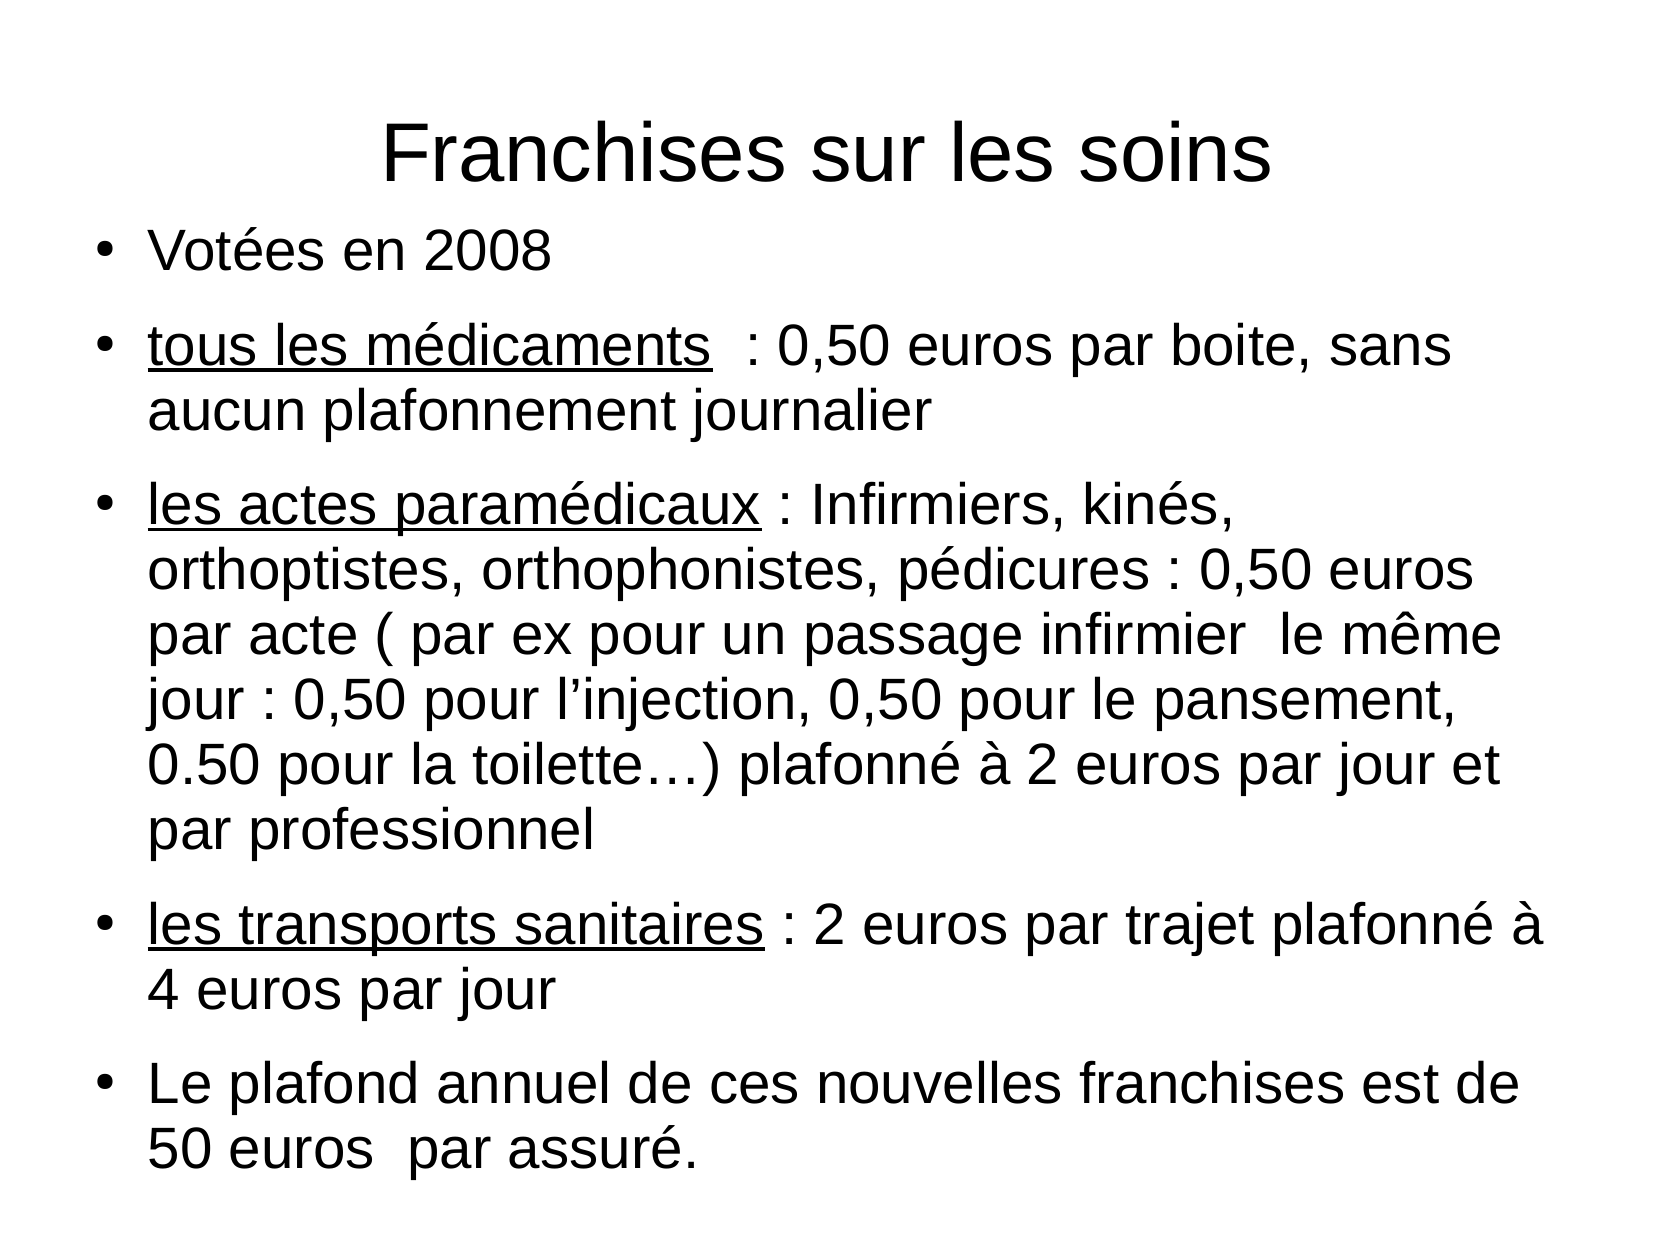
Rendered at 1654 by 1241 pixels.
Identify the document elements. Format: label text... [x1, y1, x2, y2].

list Votées en 2008 tous les médicaments : 0,50 euros par boite, sans aucun plafonnement journalier les actes paramédicaux : Infirmiers, kinés, orthoptistes, orthophonistes, pédicures : 0,50 euros par acte ( par ex pour un passage infirmier le même jour : 0,50 pour l’injection, 0,50 pour le pansement, 0.50 pour la toilette…) plafonné à 2 euros par jour et par professionnel les transports sanitaires : 2 euros par trajet plafonné à 4 euros par jour Le plafond annuel de ces nouvelles franchises est de 50 euros par assuré. [76, 217, 1565, 1179]
title Franchises sur les soins [82, 49, 1571, 257]
